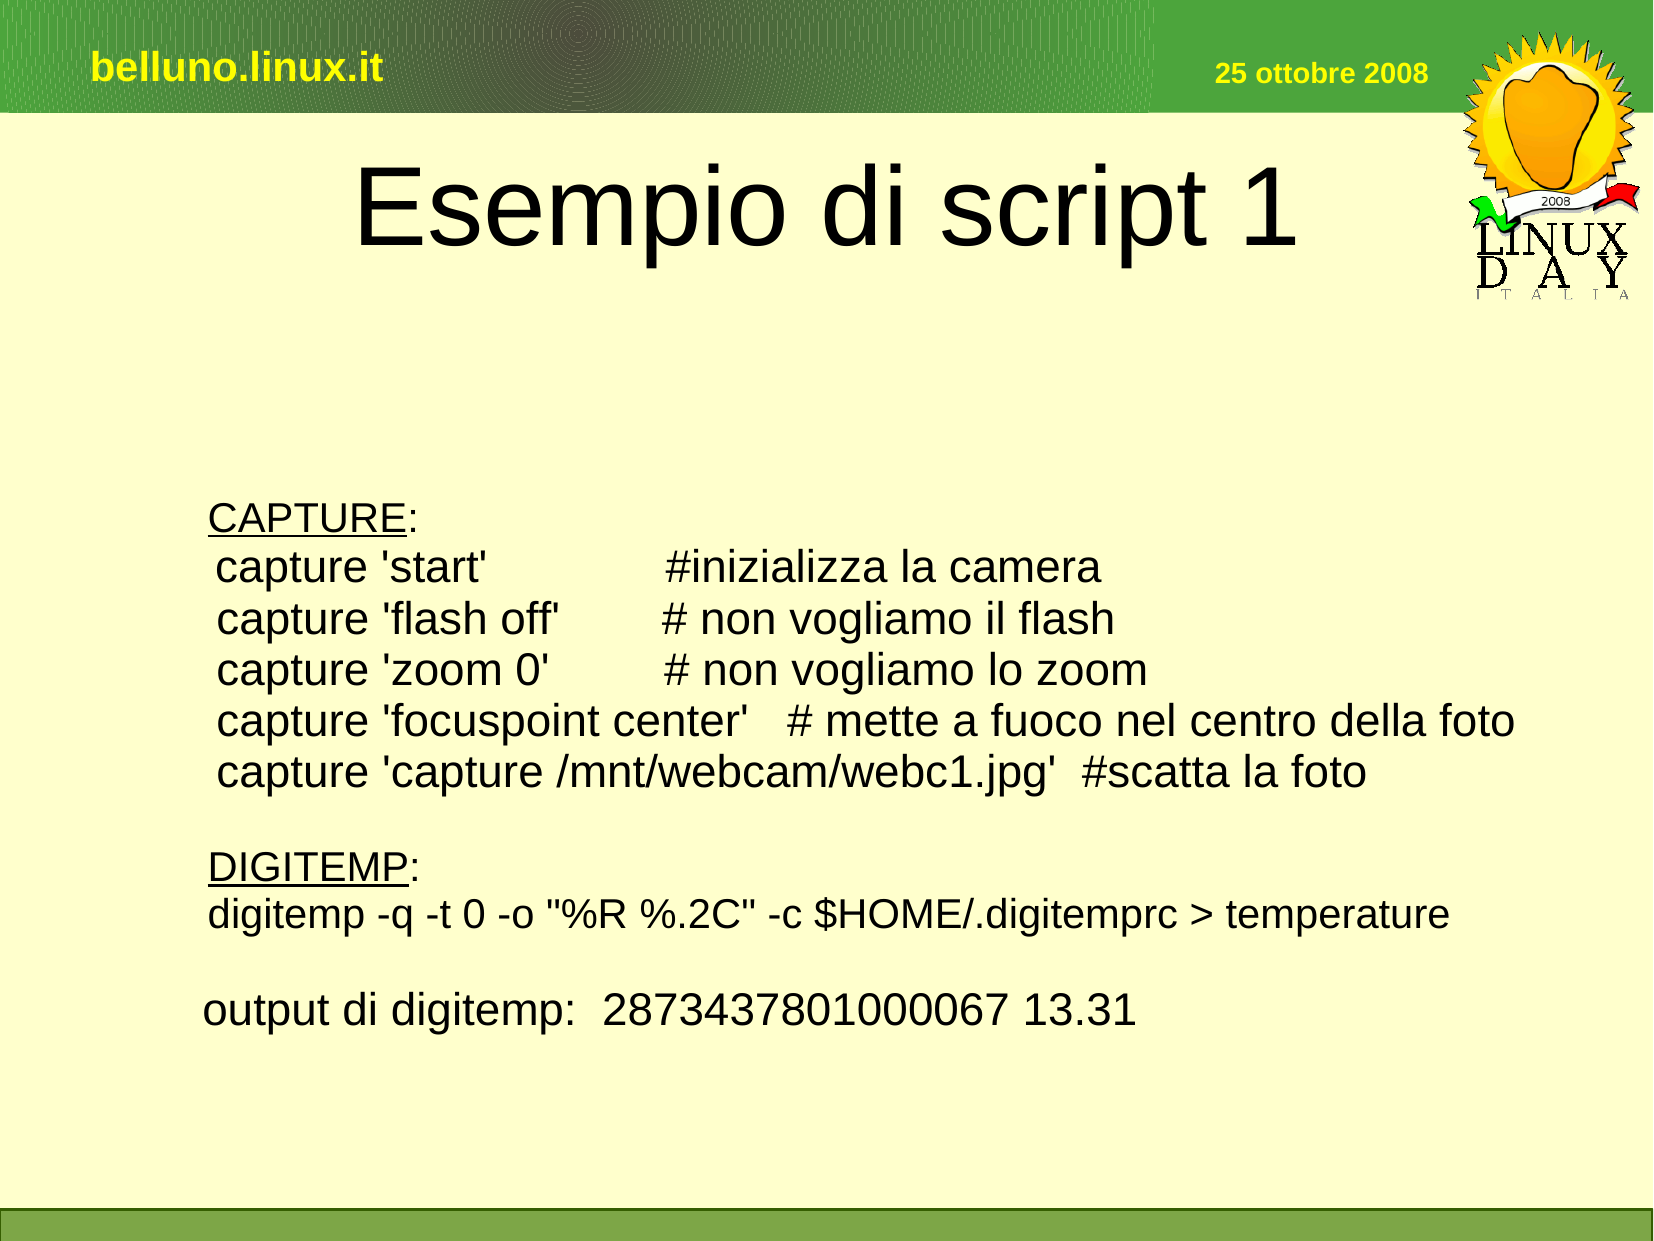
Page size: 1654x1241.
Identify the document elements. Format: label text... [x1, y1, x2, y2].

picture [1462, 29, 1641, 300]
title Esempio di script 1 [121, 110, 1533, 303]
text_box CAPTURE: capture 'start' #inizializza la camera capture 'flash off' # non vogliamo il flash capture 'zoom 0' # non vogliamo lo zoom capture 'focuspoint center' # mette a fuoco nel centro della foto capture 'capture /mnt/webcam/webc1.jpg' #scatta la foto DIGITEMP: digitemp -q -t 0 -o "%R %.2C" -c $HOME/.digitemprc > temperature output di digitemp: 2873437801000067 13.31 [112, 487, 1576, 1089]
